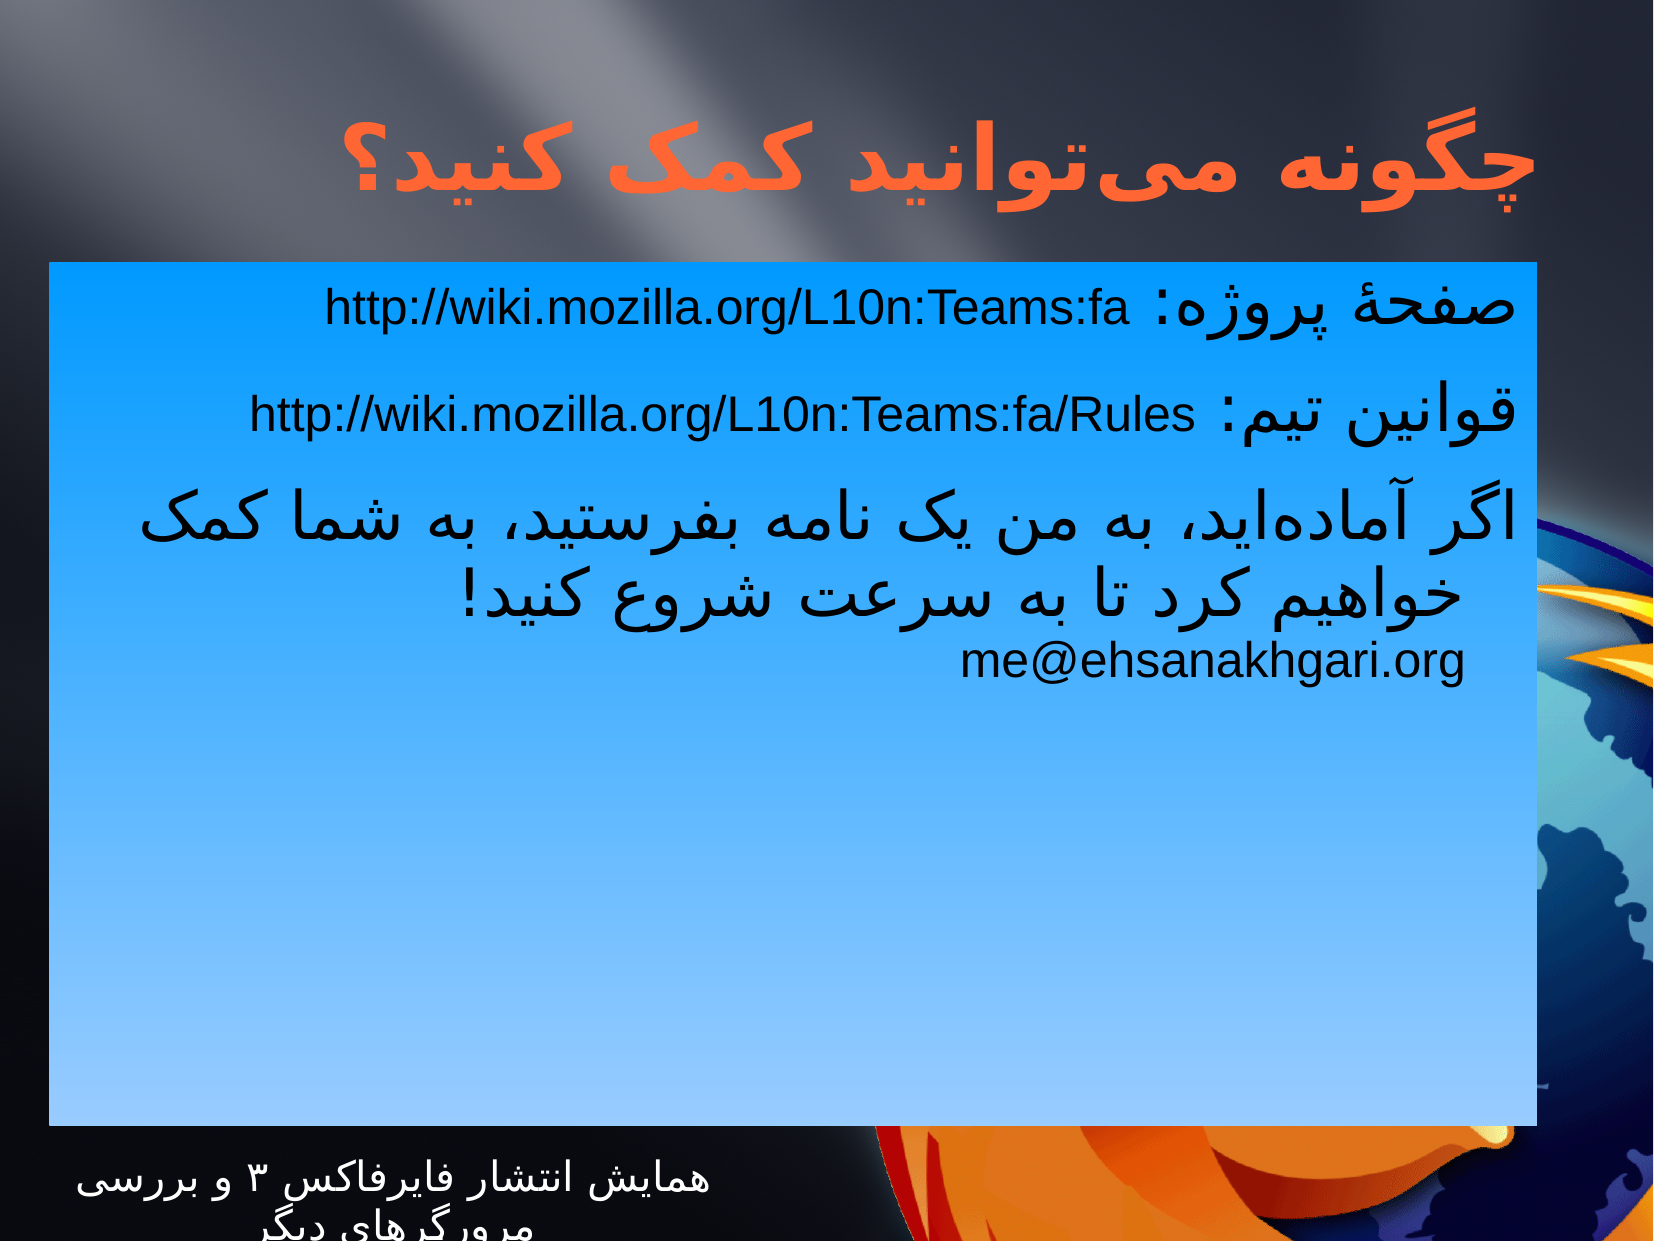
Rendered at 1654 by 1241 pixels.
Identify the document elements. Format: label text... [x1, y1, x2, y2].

picture [521, 1231, 528, 1237]
list صفحهٔ پروژه: http://wiki.mozilla.org/L10n:Teams:fa قوانین تیم: http://wiki.mozilla.org/L10n:Teams:fa/Rules اگر آماده‌اید، به من یک نامه بفرستید، به شما کمک خواهیم کرد تا به سرعت شروع کنید! me@ehsanakhgari.org [49, 262, 1537, 1126]
picture [0, 0, 1654, 1241]
title چگونه می‌توانید کمک کنید؟ [149, 55, 1575, 263]
